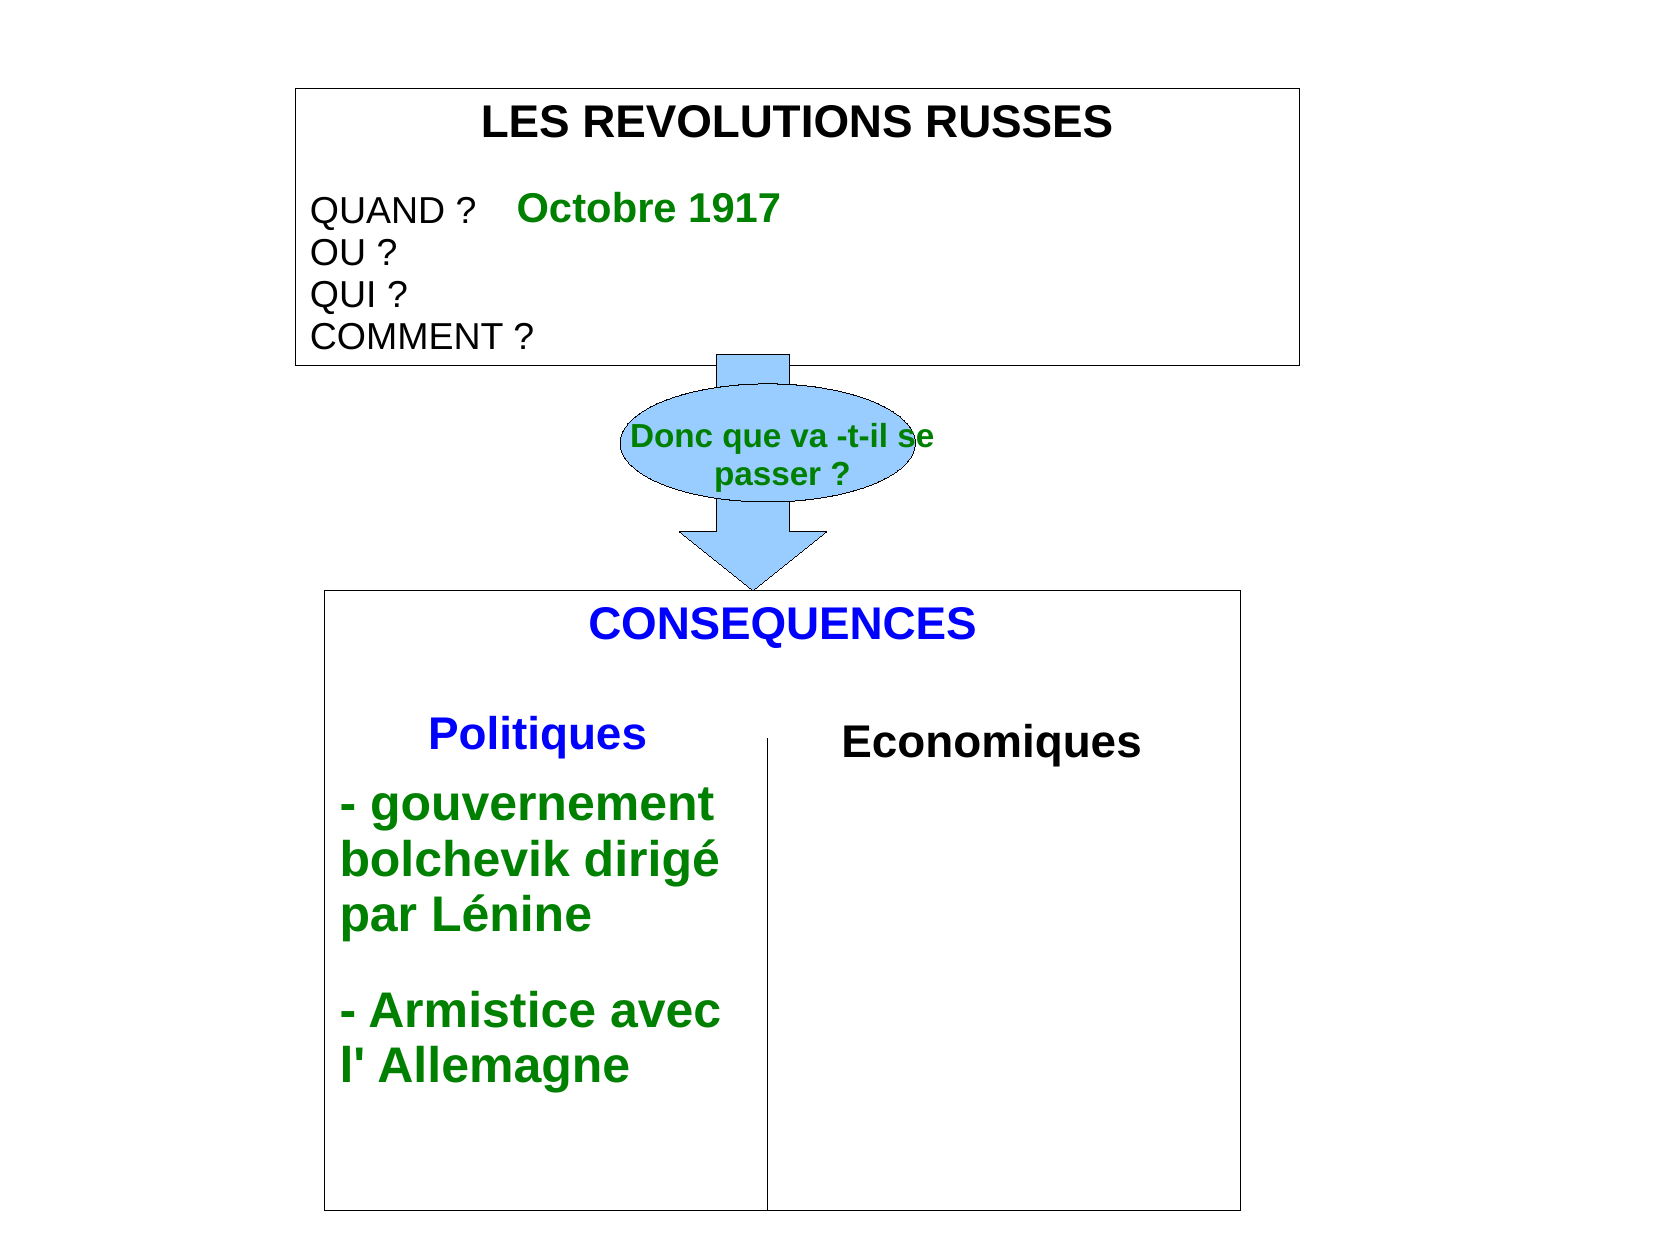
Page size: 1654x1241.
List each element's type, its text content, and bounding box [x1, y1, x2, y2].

text_box Donc que va -t-il se passer ? [590, 410, 975, 502]
text_box LES REVOLUTIONS RUSSES QUAND ? OU ? QUI ? COMMENT ? [295, 88, 1300, 366]
text_box Politiques [413, 700, 680, 767]
text_box Octobre 1917 [501, 177, 1004, 240]
text_box Economiques [826, 708, 1182, 776]
text_box [645, 354, 891, 410]
text_box CONSEQUENCES [324, 590, 1241, 1211]
text_box [679, 502, 827, 591]
text_box - Armistice avec l' Allemagne [324, 974, 739, 1206]
text_box - gouvernement bolchevik dirigé par Lénine [324, 767, 739, 974]
